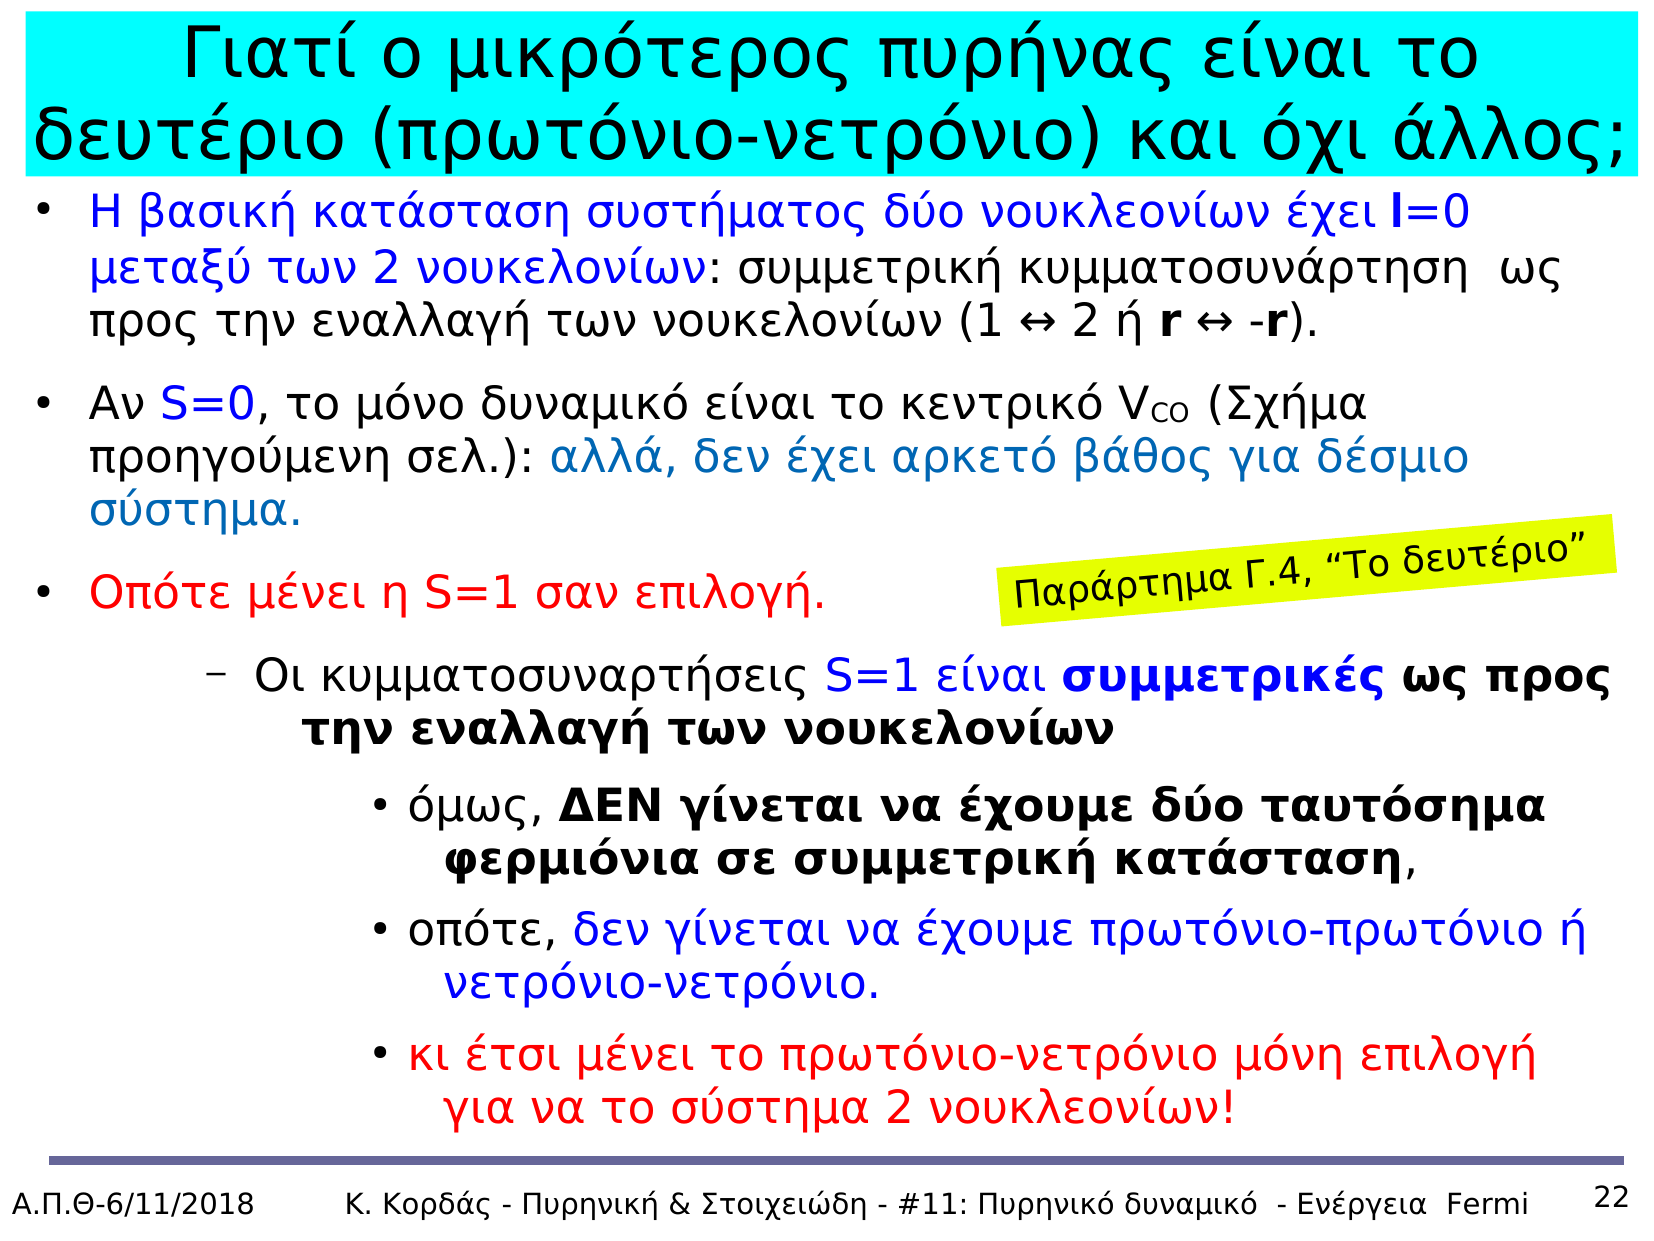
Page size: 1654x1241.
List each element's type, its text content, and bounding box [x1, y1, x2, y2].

list Η βασική κατάσταση συστήματος δύο νουκλεονίων έχει l=0 μεταξύ των 2 νουκελονίων: συμμετρική κυμματοσυνάρτηση ως προς την εναλλαγή των νουκελονίων (1 ↔ 2 ή r ↔ -r). Αν S=0, το μόνο δυναμικό είναι το κεντρικό VCO (Σχήμα προηγούμενη σελ.): αλλά, δεν έχει αρκετό βάθος για δέσμιο σύστημα. Οπότε μένει η S=1 σαν επιλογή. Οι κυμματοσυναρτήσεις S=1 είναι συμμετρικές ως προς την εναλλαγή των νουκελονίων όμως, ΔΕΝ γίνεται να έχουμε δύο ταυτόσημα φερμιόνια σε συμμετρική κατάσταση, οπότε, δεν γίνεται να έχουμε πρωτόνιο-πρωτόνιο ή νετρόνιο-νετρόνιο. κι έτσι μένει το πρωτόνιο-νετρόνιο μόνη επιλογή για να το σύστημα 2 νουκλεονίων! [17, 178, 1613, 1147]
title Γιατί ο μικρότερος πυρήνας είναι το δευτέριο (πρωτόνιο-νετρόνιο) και όχι άλλος; [25, 11, 1639, 177]
text_box Παράρτημα Γ.4, “Το δευτέριο” [996, 514, 1618, 627]
